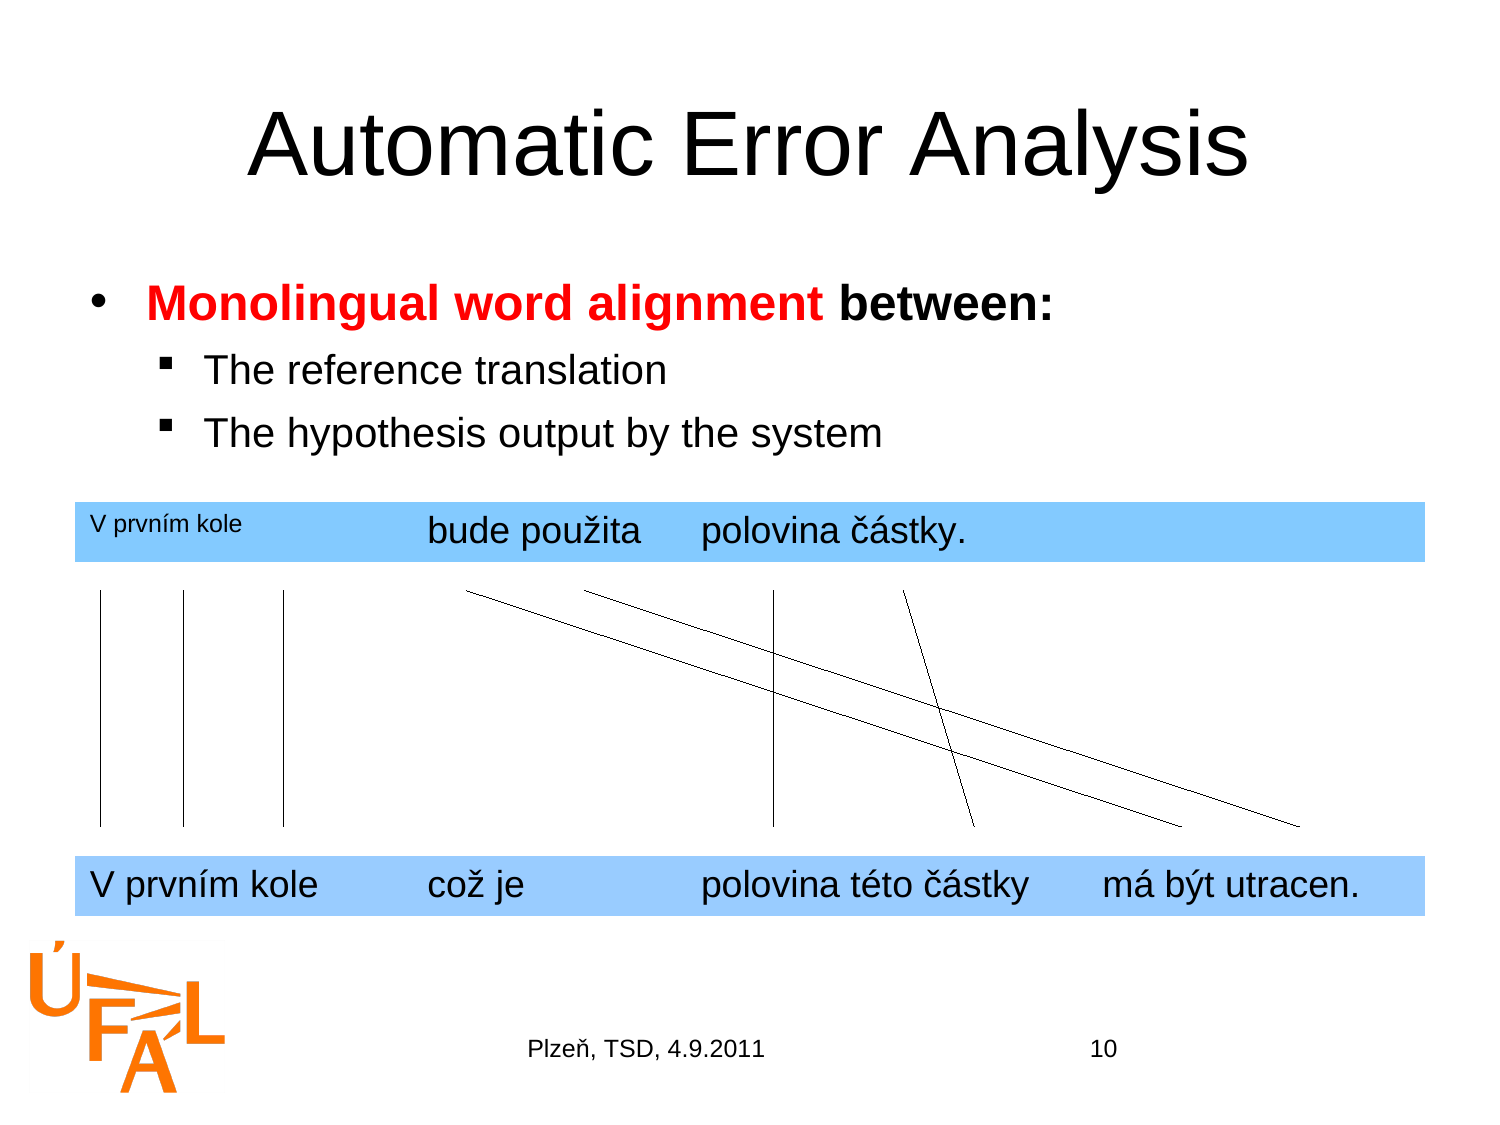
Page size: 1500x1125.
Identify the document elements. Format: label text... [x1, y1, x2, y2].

table_cell má být utracen. [1088, 856, 1425, 916]
table_cell [686, 562, 1088, 856]
table_cell [75, 562, 413, 856]
table_cell [413, 562, 686, 856]
table_cell V prvním kole [75, 856, 413, 916]
table_header polovina částky. [686, 502, 1088, 562]
title Automatic Error Analysis [75, 14, 1426, 262]
picture [29, 940, 225, 1093]
table_header V prvním kole [75, 502, 413, 562]
table_header bude použita [413, 502, 686, 562]
table_cell polovina této částky [686, 856, 1088, 916]
table_cell [1088, 562, 1425, 856]
list Monolingual word alignment between: The reference translation The hypothesis output by the system [75, 262, 1426, 502]
table_header [1088, 502, 1425, 562]
table_cell což je [413, 856, 686, 916]
